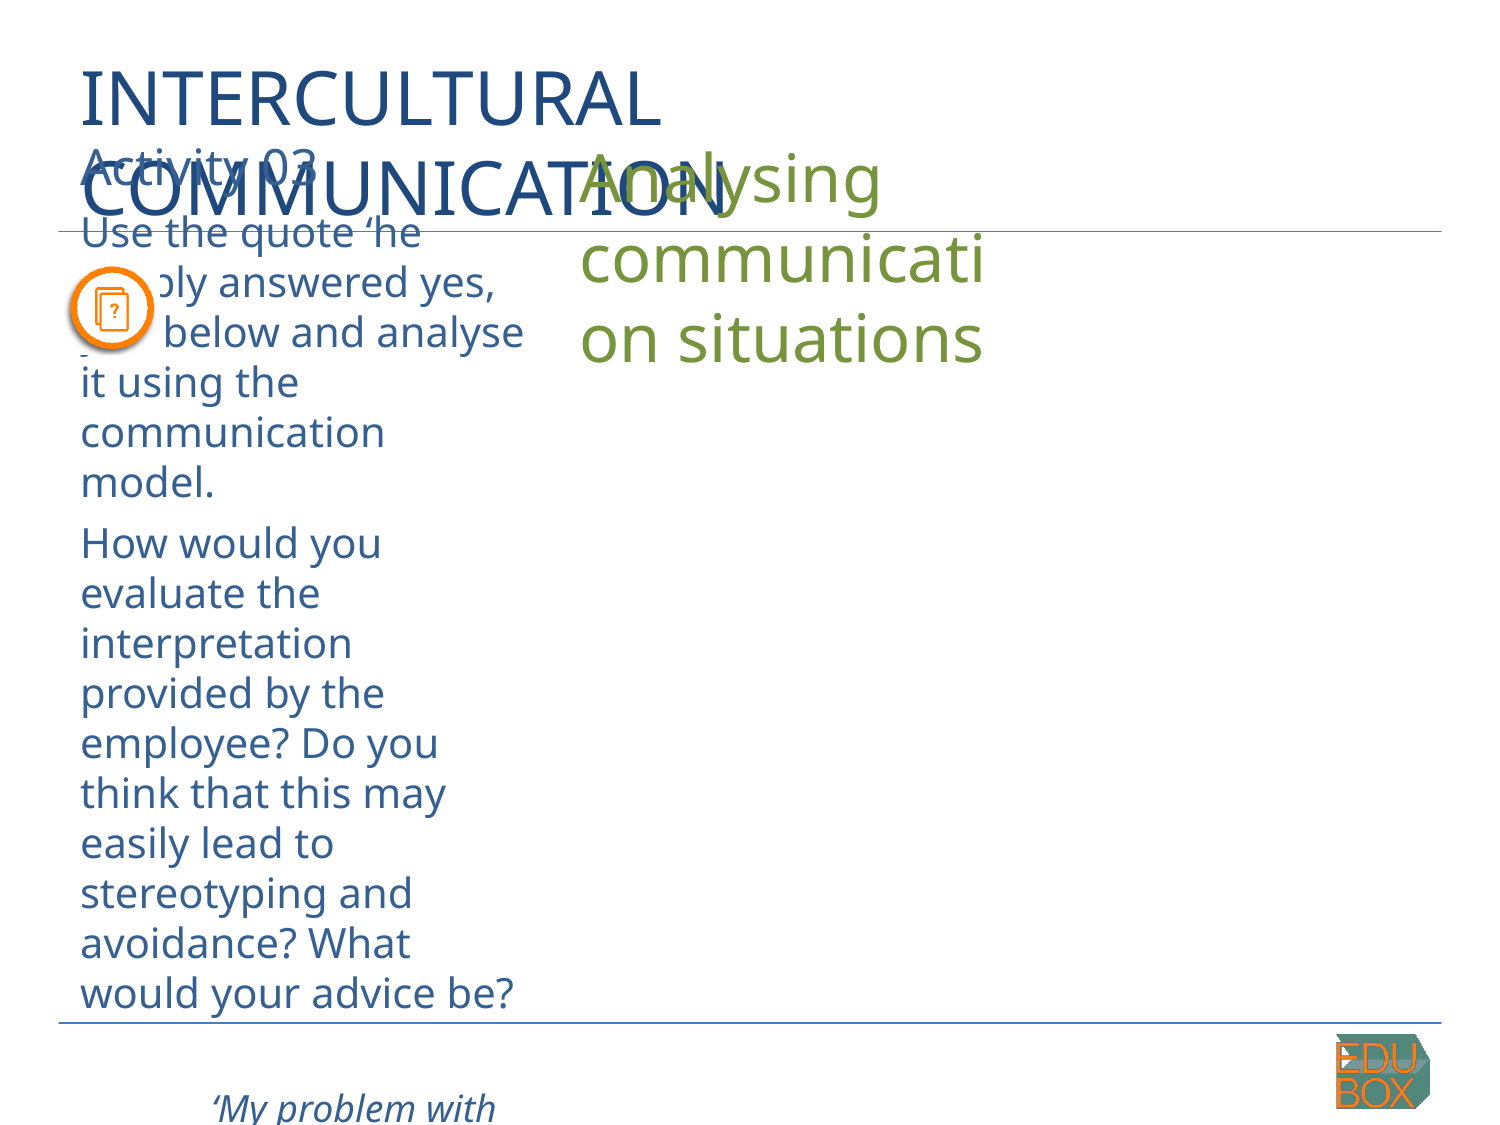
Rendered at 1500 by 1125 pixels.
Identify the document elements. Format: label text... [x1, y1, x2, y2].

list Activity 03 Use the quote ‘he simply answered yes, yes’ below and analyse it using the communication model. How would you evaluate the interpretation provided by the employee? Do you think that this may easily lead to stereotyping and avoidance? What would your advice be? ‘My problem with my boss was that he often didn’t get my questions. I’m not sure if the reason for this was the language used. However, when I asked him something, he simply answered “yes, yes”, without getting my point.’ [171, 265, 1459, 1015]
picture [64, 260, 160, 355]
picture [1328, 1028, 1437, 1114]
title INTERCULTURAL COMMUNICATION [64, 42, 1412, 153]
list Analysing communication situations [64, 127, 1294, 247]
